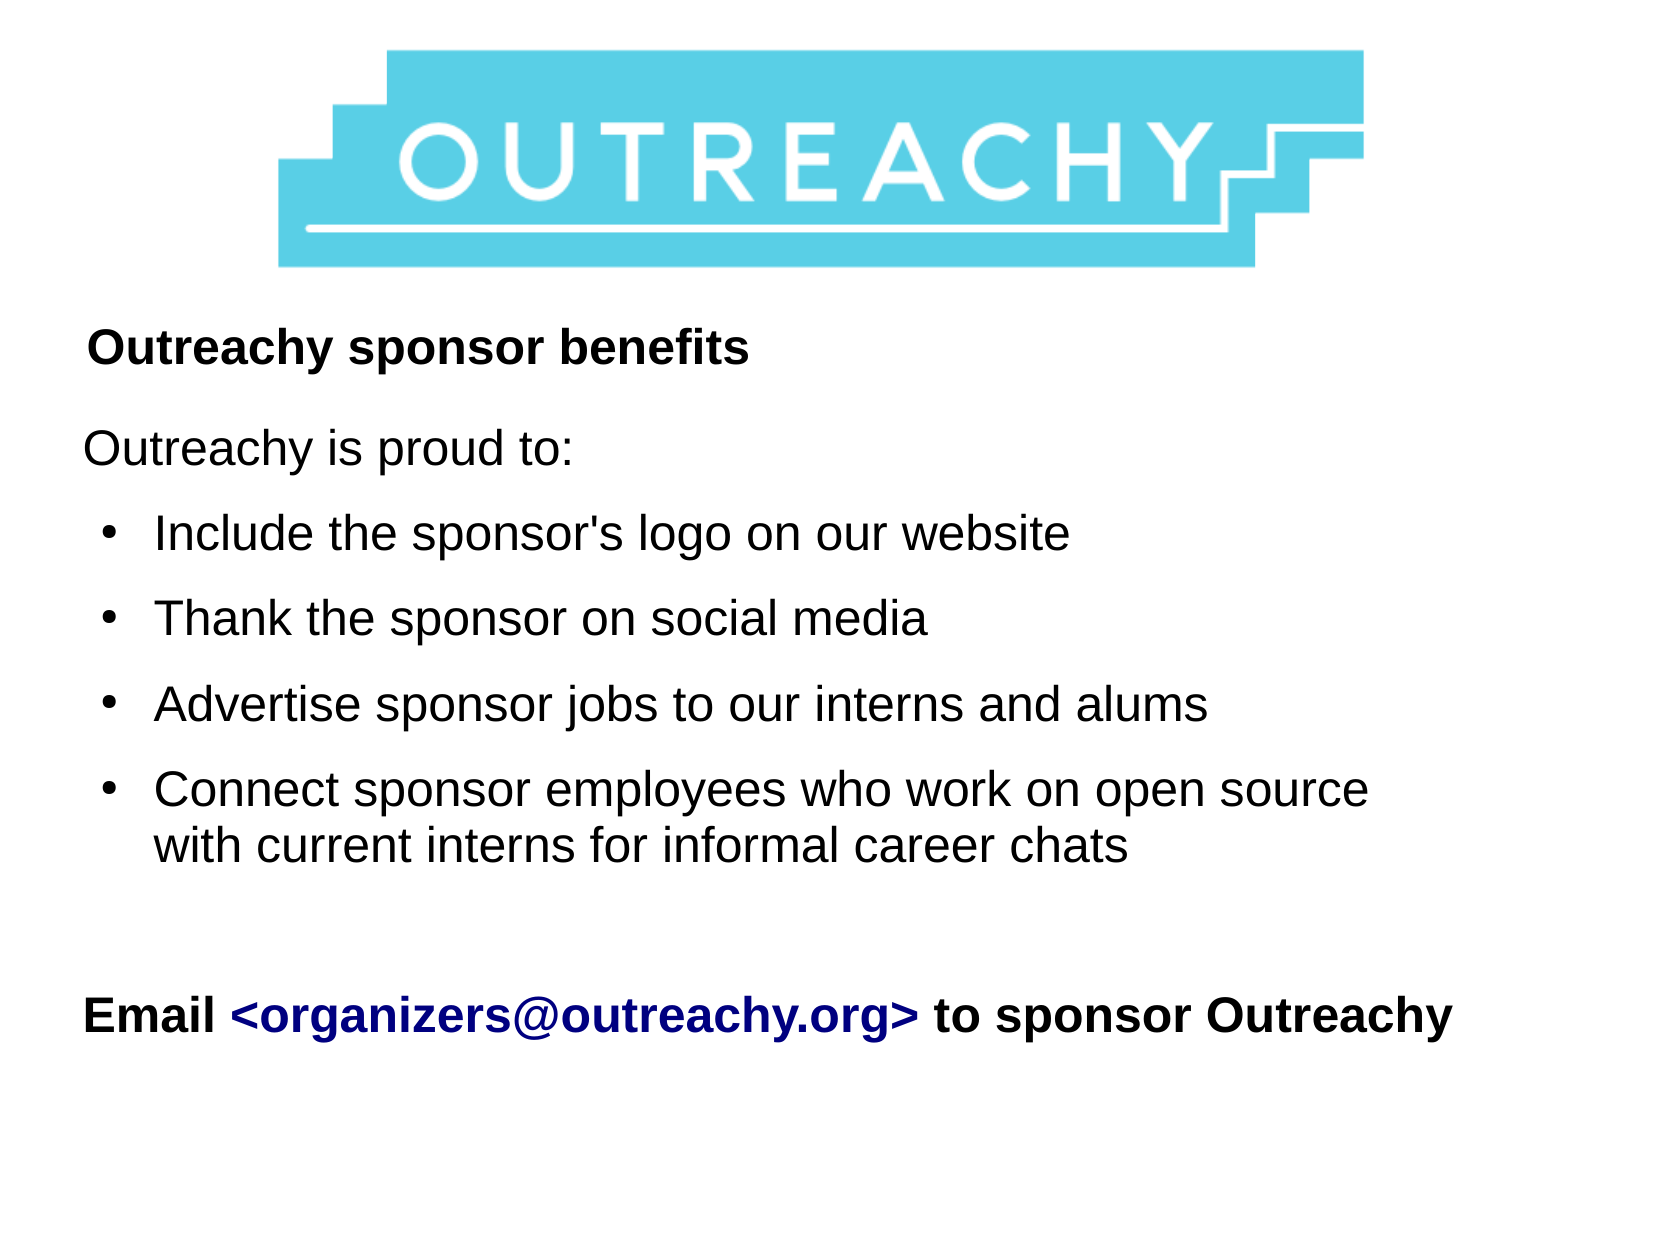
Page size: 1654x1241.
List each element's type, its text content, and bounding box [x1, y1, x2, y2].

picture [207, 30, 1448, 285]
list Outreachy is proud to: Include the sponsor's logo on our website Thank the sponsor on social media Advertise sponsor jobs to our interns and alums Connect sponsor employees who work on open source with current interns for informal career chats Email <organizers@outreachy.org> to sponsor Outreachy [82, 420, 1576, 1201]
text_box Outreachy sponsor benefits [71, 311, 1617, 383]
